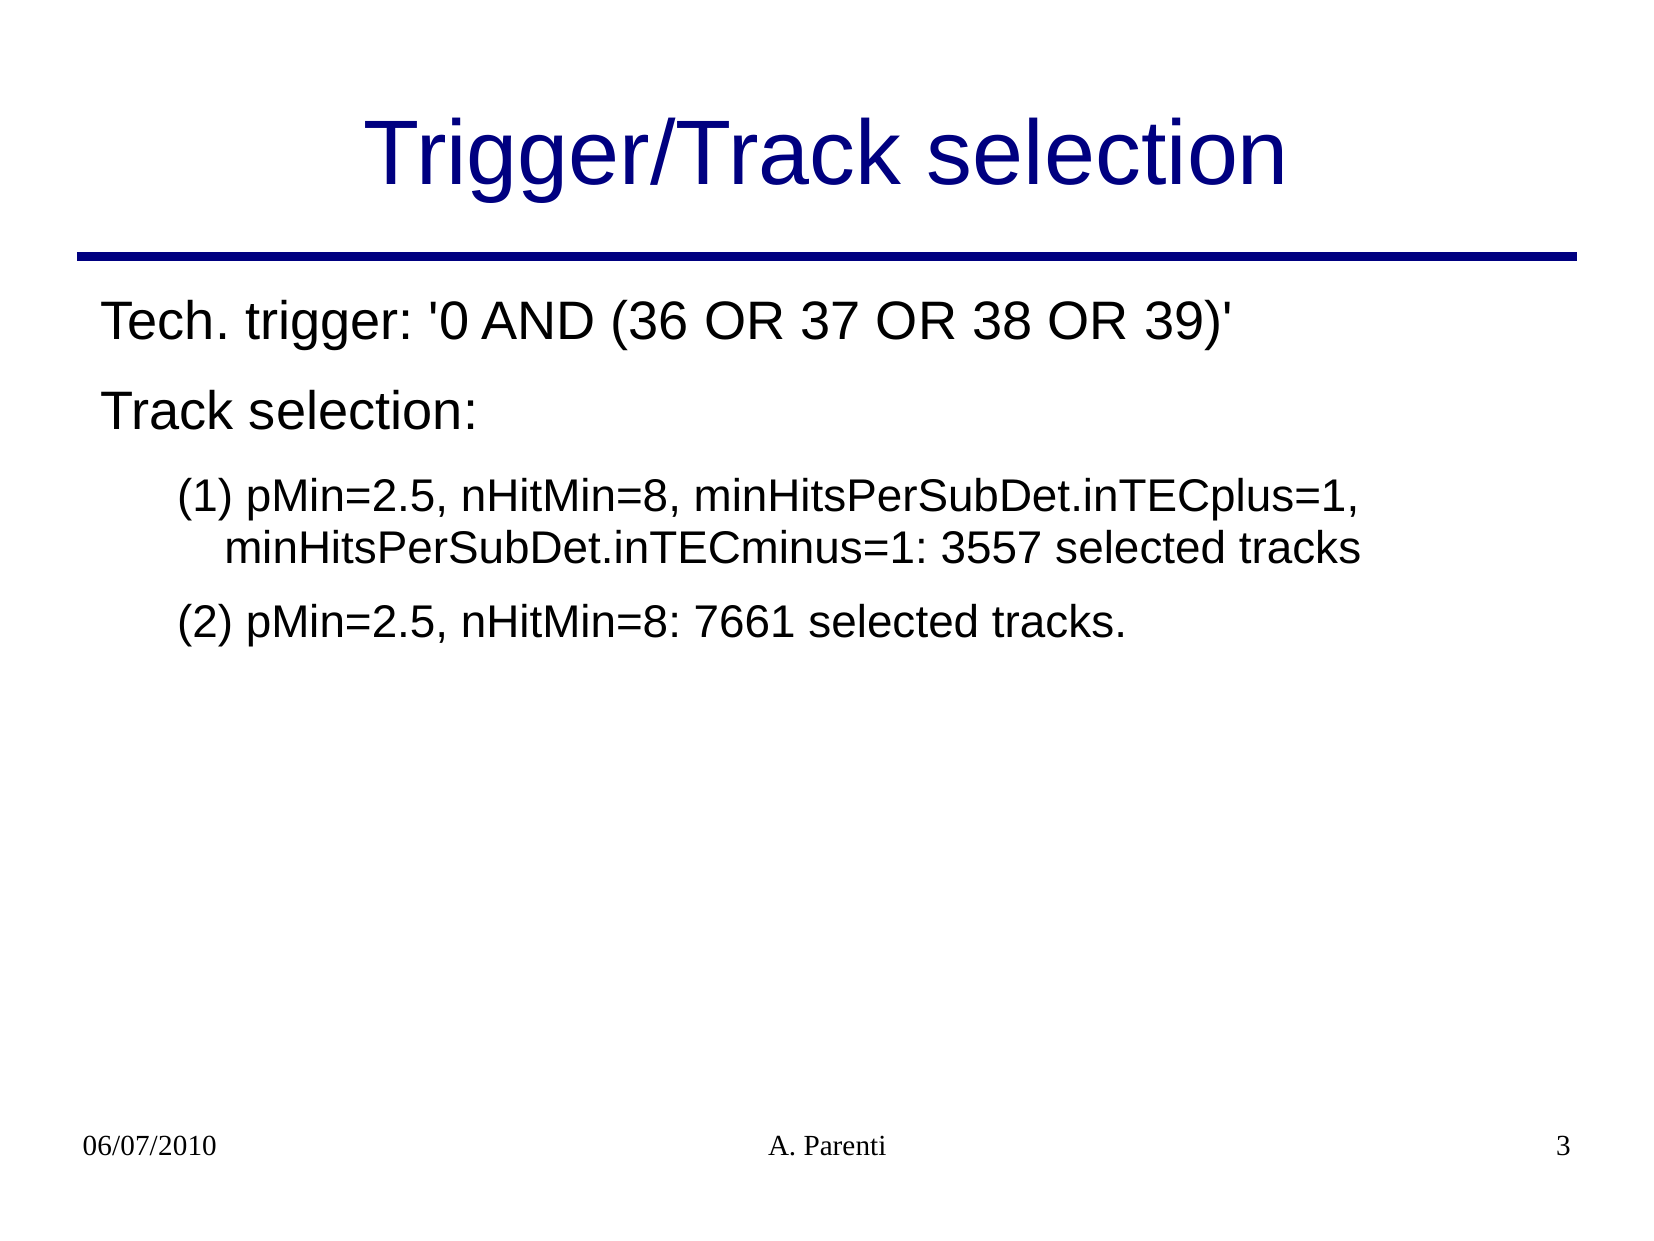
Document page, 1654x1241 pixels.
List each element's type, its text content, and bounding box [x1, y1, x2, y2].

title Trigger/Track selection [82, 49, 1571, 257]
list Tech. trigger: '0 AND (36 OR 37 OR 38 OR 39)' Track selection: (1) pMin=2.5, nHitMin=8, minHitsPerSubDet.inTECplus=1, minHitsPerSubDet.inTECminus=1: 3557 selected tracks (2) pMin=2.5, nHitMin=8: 7661 selected tracks. [82, 290, 1571, 1109]
